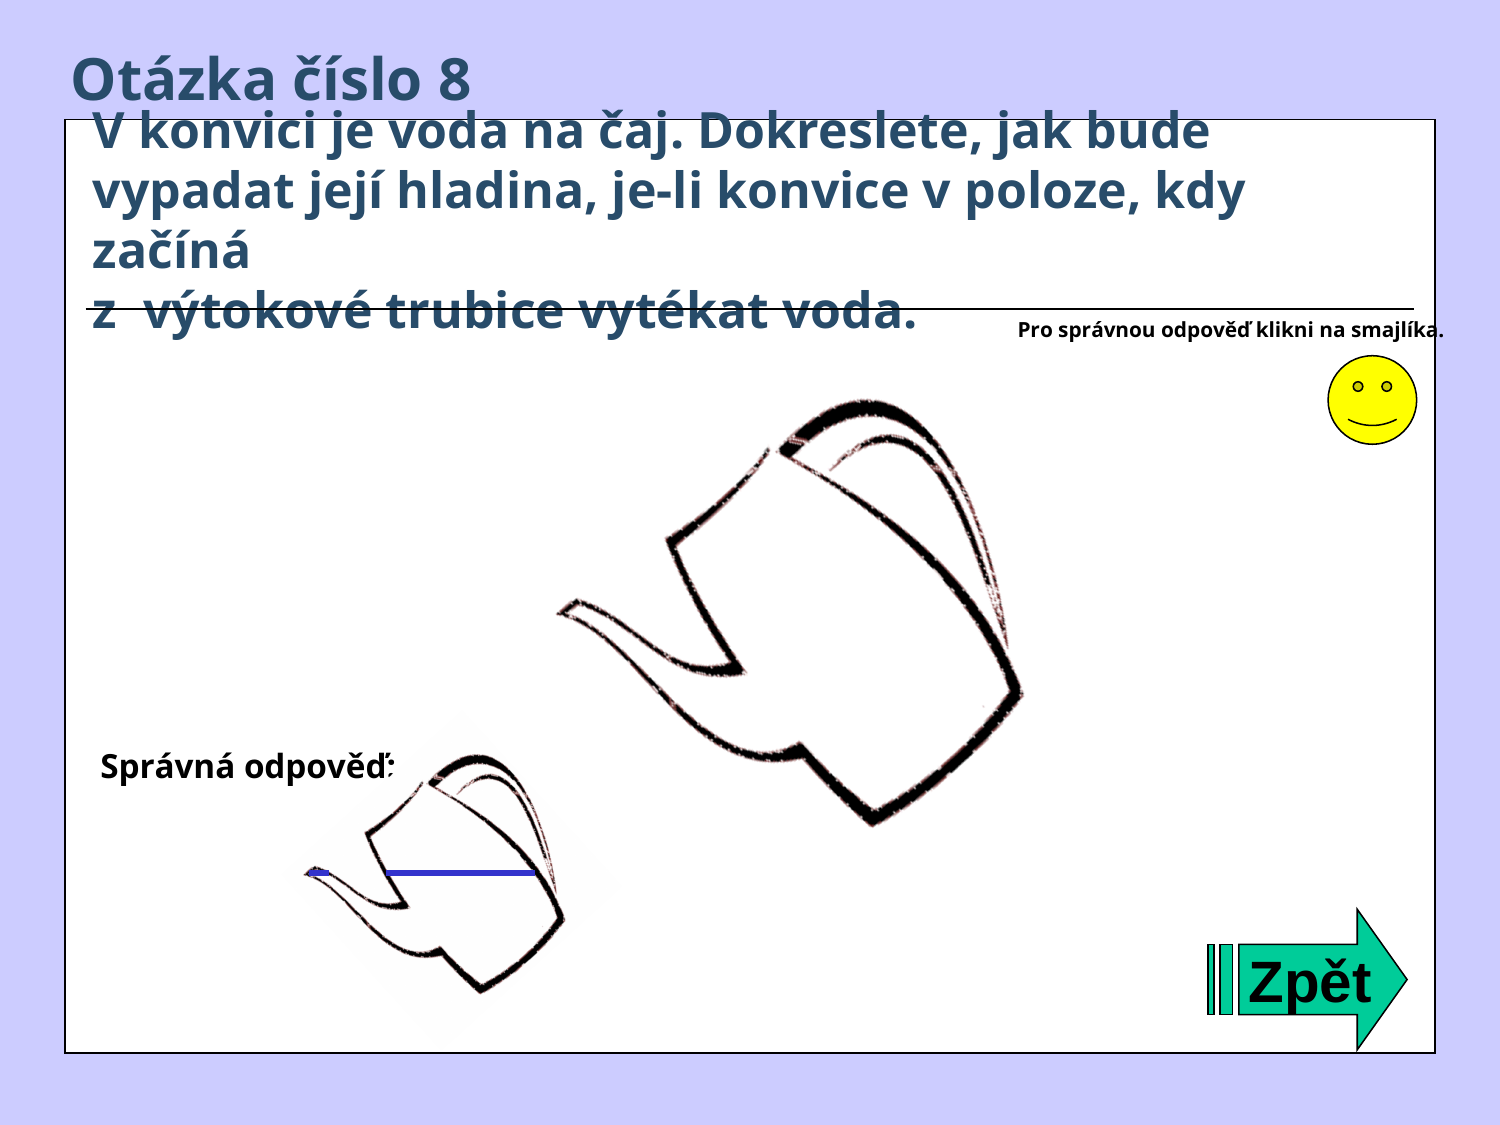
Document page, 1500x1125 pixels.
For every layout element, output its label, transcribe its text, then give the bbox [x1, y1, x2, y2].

text_box [231, 310, 242, 322]
text_box [793, 310, 799, 320]
text_box [154, 310, 160, 320]
text_box Zpět [1220, 944, 1233, 1015]
picture [516, 320, 1125, 927]
text_box [565, 135, 574, 143]
picture [281, 710, 622, 1051]
text_box [489, 135, 498, 143]
text_box [617, 310, 623, 320]
text_box [589, 310, 595, 320]
text_box [727, 315, 736, 323]
text_box [1021, 135, 1030, 143]
text_box [1128, 133, 1139, 143]
text_box [634, 135, 643, 143]
text_box [441, 310, 452, 323]
text_box [179, 133, 190, 142]
text_box Zpět [1208, 944, 1214, 1015]
text_box [744, 133, 755, 142]
text_box [325, 310, 331, 320]
text_box [709, 133, 723, 142]
text_box [820, 310, 831, 322]
text_box [64, 119, 1436, 1053]
text_box [883, 315, 892, 323]
text_box [426, 133, 437, 142]
text_box [457, 133, 468, 142]
text_box [294, 310, 305, 322]
text_box V konvici je voda na čaj. Dokreslete, jak bude vypadat její hladina, je-li konvice v poloze, kdy začíná z výtokové trubice vytékat voda. [78, 171, 1413, 266]
text_box [182, 310, 188, 320]
text_box [474, 310, 485, 322]
text_box Pro správnou odpověď klikni na smajlíka. [1002, 281, 1464, 377]
text_box [1160, 133, 1171, 142]
text_box Otázka číslo 8 [55, 38, 1391, 133]
text_box [1096, 133, 1107, 142]
text_box [851, 310, 862, 322]
text_box Správná odpověď: [85, 717, 453, 812]
text_box Správná odpověď: [469, 717, 536, 790]
text_box Zpět [1238, 909, 1408, 1050]
